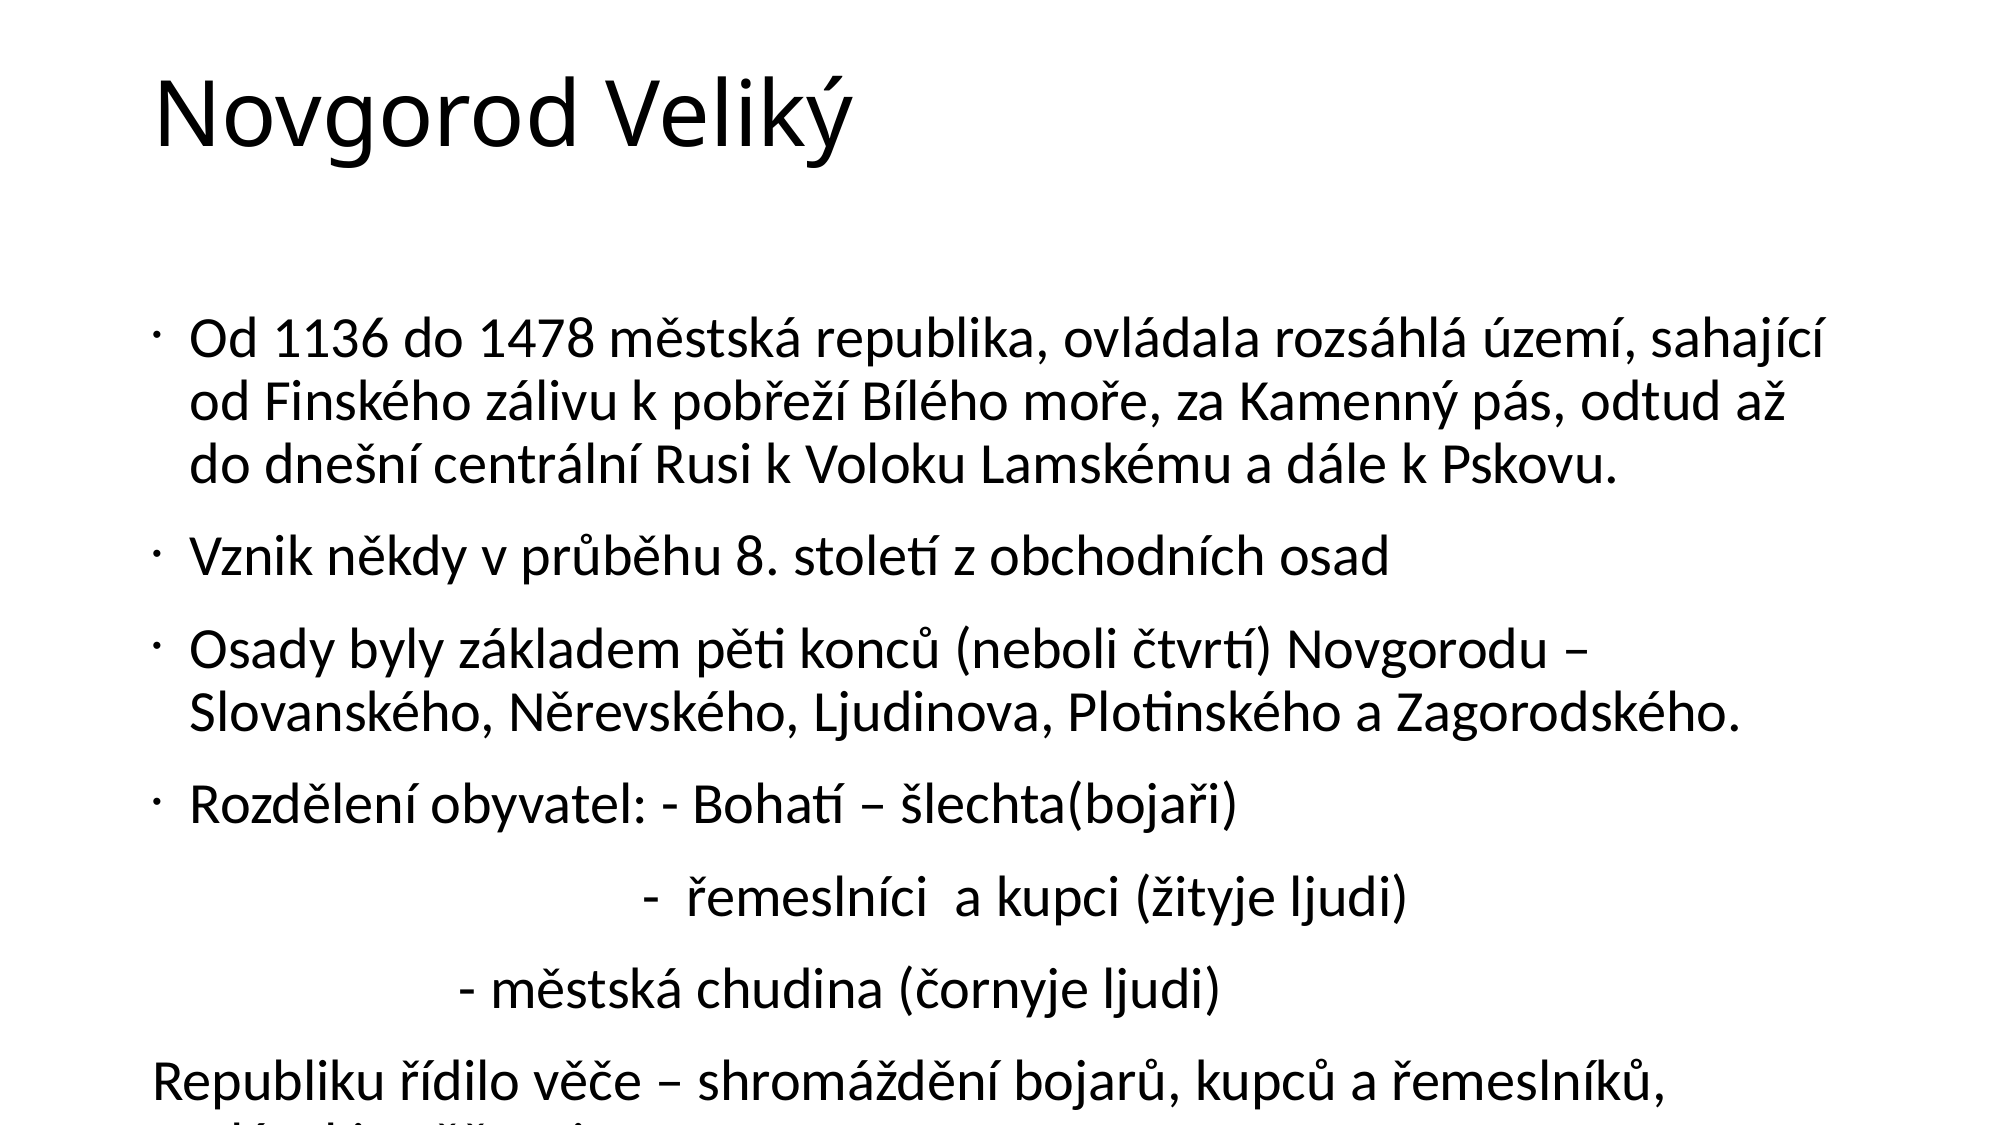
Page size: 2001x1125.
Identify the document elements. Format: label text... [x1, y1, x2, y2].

title Novgorod Veliký [137, 59, 1863, 278]
list Od 1136 do 1478 městská republika, ovládala rozsáhlá území, sahající od Finského zálivu k pobřeží Bílého moře, za Kamenný pás, odtud až do dnešní centrální Rusi k Voloku Lamskému a dále k Pskovu. Vznik někdy v průběhu 8. století z obchodních osad Osady byly základem pěti konců (neboli čtvrtí) Novgorodu – Slovanského, Něrevského, Ljudinova, Plotinského a Zagorodského. Rozdělení obyvatel: - Bohatí – šlechta(bojaři) - řemeslníci a kupci (žityje ljudi) - městská chudina (čornyje ljudi) Republiku řídilo věče – shromáždění bojarů, kupců a řemeslníků, svolával je věčevoj zvon [137, 299, 1863, 1014]
